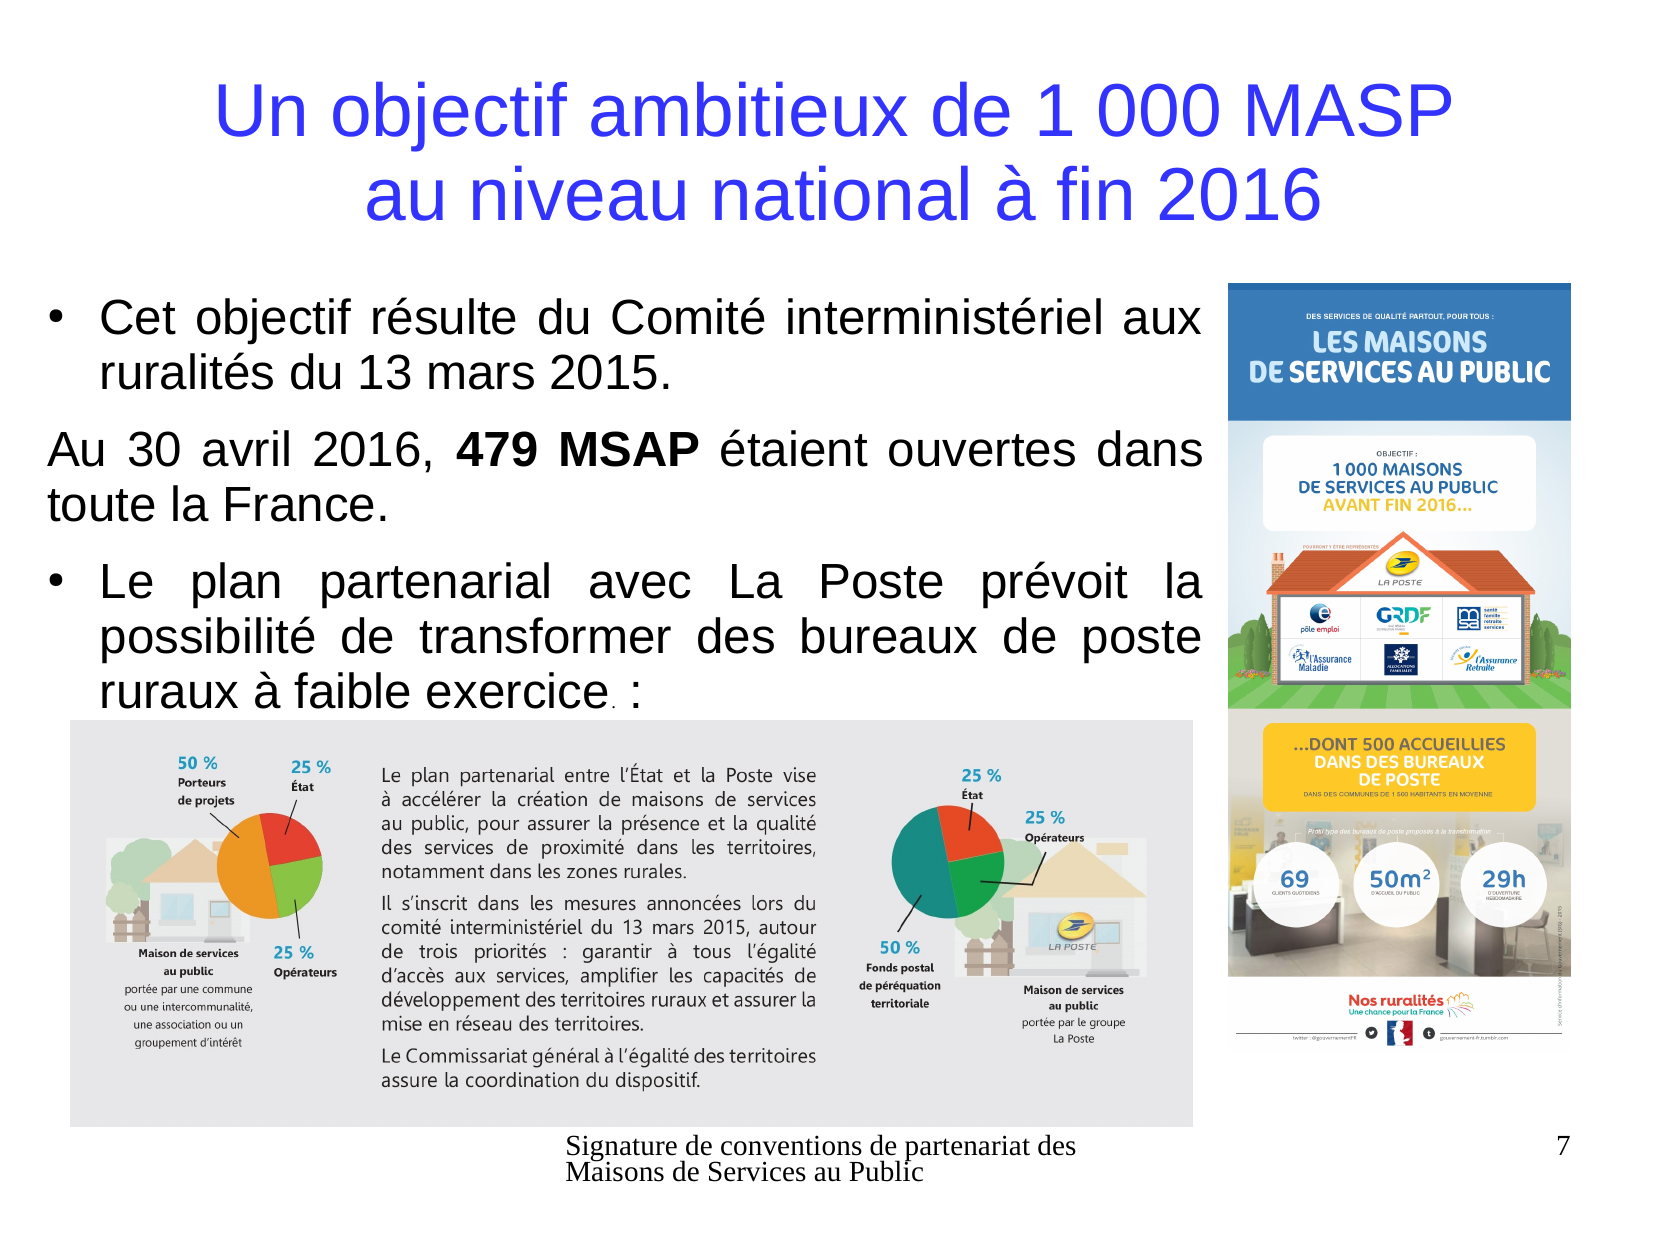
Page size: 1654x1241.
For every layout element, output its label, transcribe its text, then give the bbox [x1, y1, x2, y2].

list Cet objectif résulte du Comité interministériel aux ruralités du 13 mars 2015. Au 30 avril 2016, 479 MSAP étaient ouvertes dans toute la France. Le plan partenarial avec La Poste prévoit la possibilité de transformer des bureaux de poste ruraux à faible exercice. : [47, 290, 1205, 721]
title Un objectif ambitieux de 1 000 MASP au niveau national à fin 2016 [82, 49, 1571, 257]
picture [70, 720, 1193, 1127]
picture [1228, 283, 1571, 1052]
